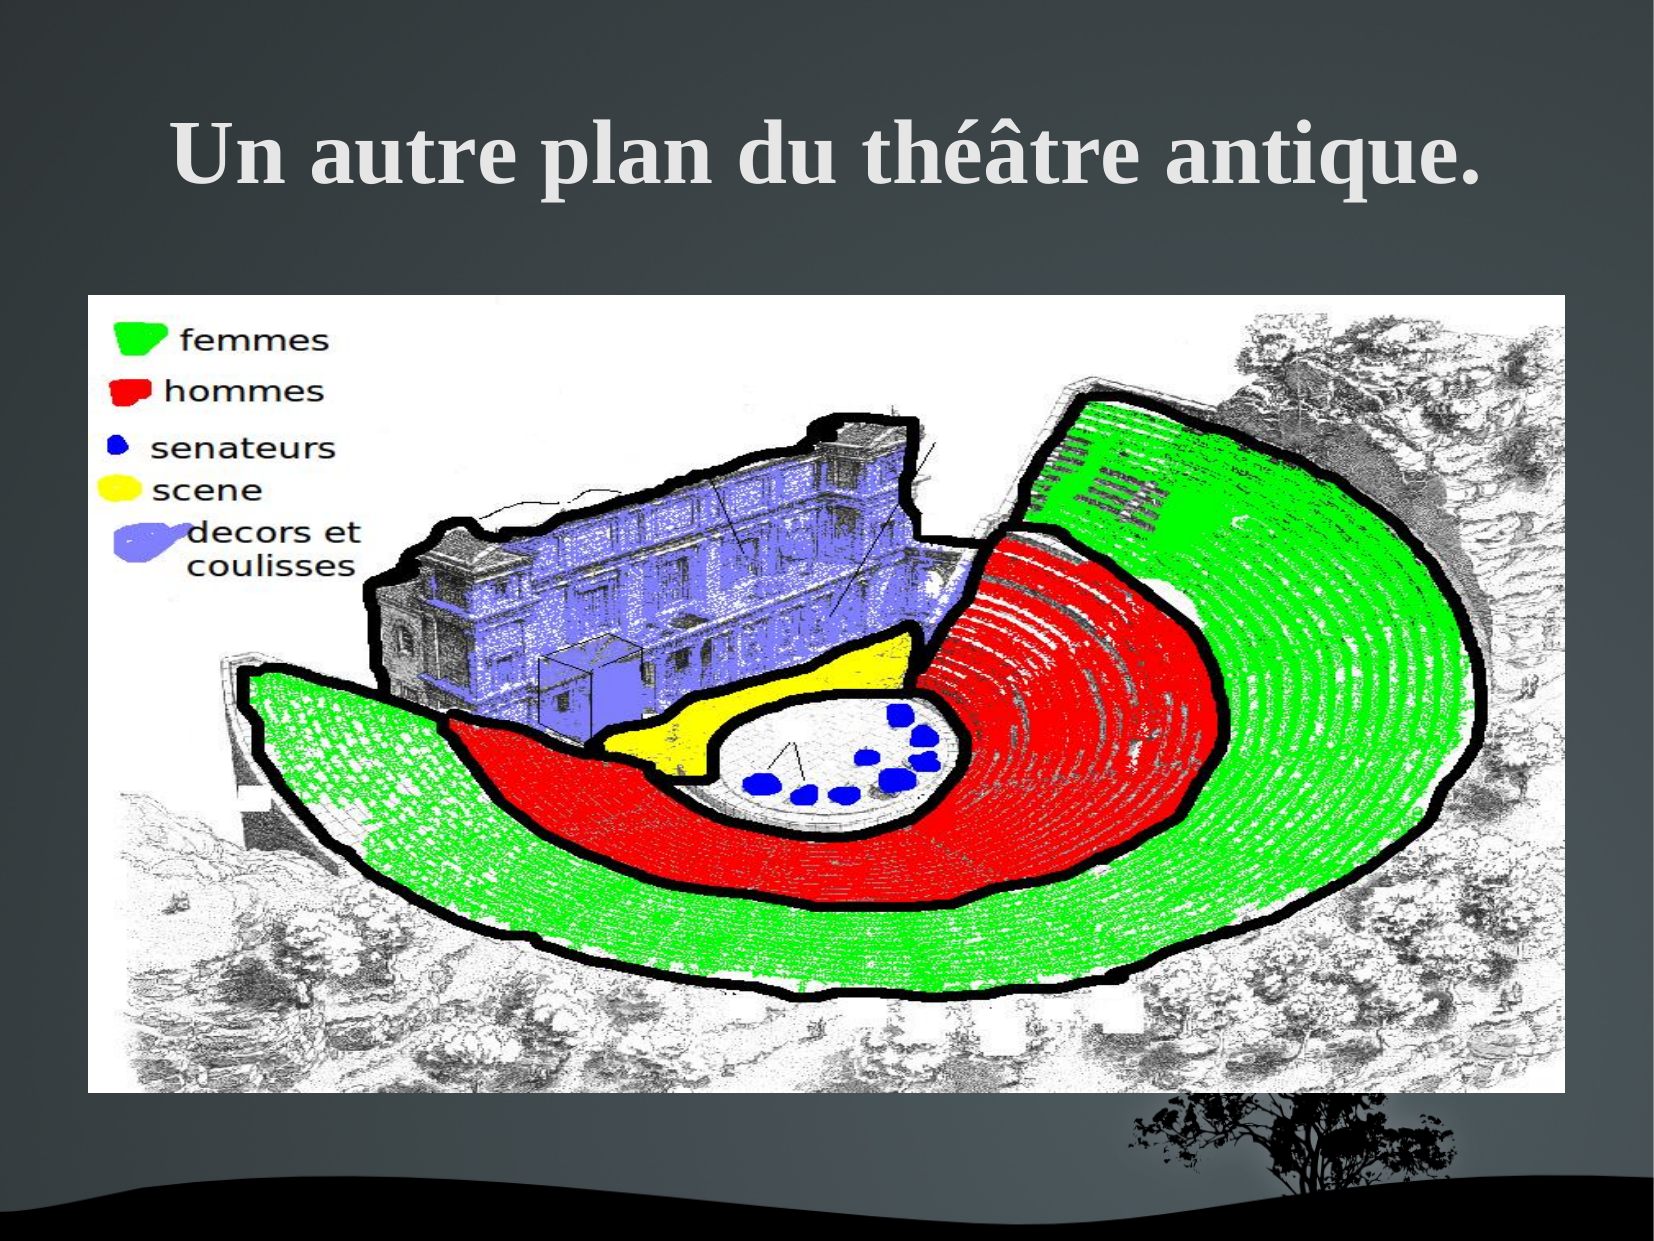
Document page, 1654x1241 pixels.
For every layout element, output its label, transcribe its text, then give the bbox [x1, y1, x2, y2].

picture [0, 0, 1654, 1241]
title Un autre plan du théâtre antique. [82, 49, 1571, 257]
